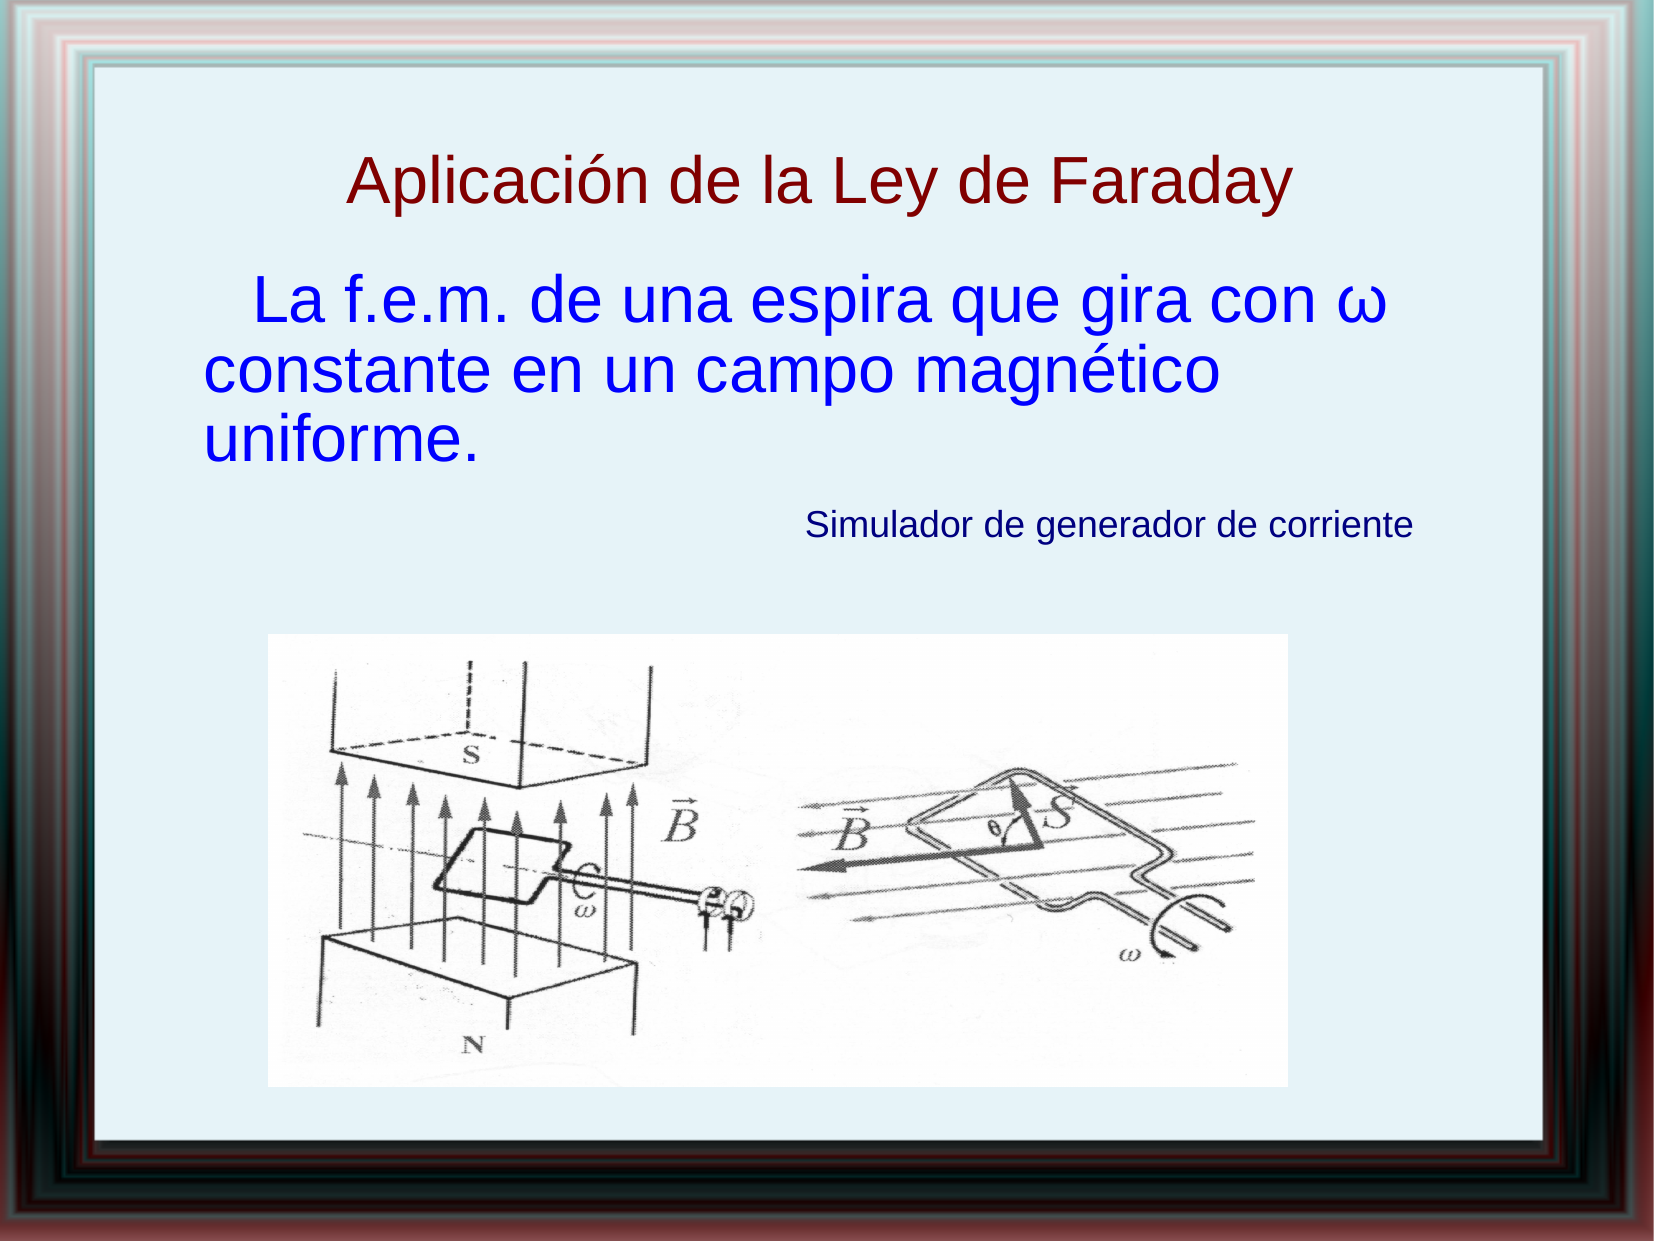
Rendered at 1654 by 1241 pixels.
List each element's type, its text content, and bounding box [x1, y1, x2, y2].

text_box La f.e.m. de una espira que gira con ω constante en un campo magnético uniforme. [188, 259, 1418, 489]
text_box Simulador de generador de corriente [790, 495, 1453, 567]
text_box Aplicación de la Ley de Faraday [271, 141, 1371, 217]
picture [0, 0, 1654, 1241]
